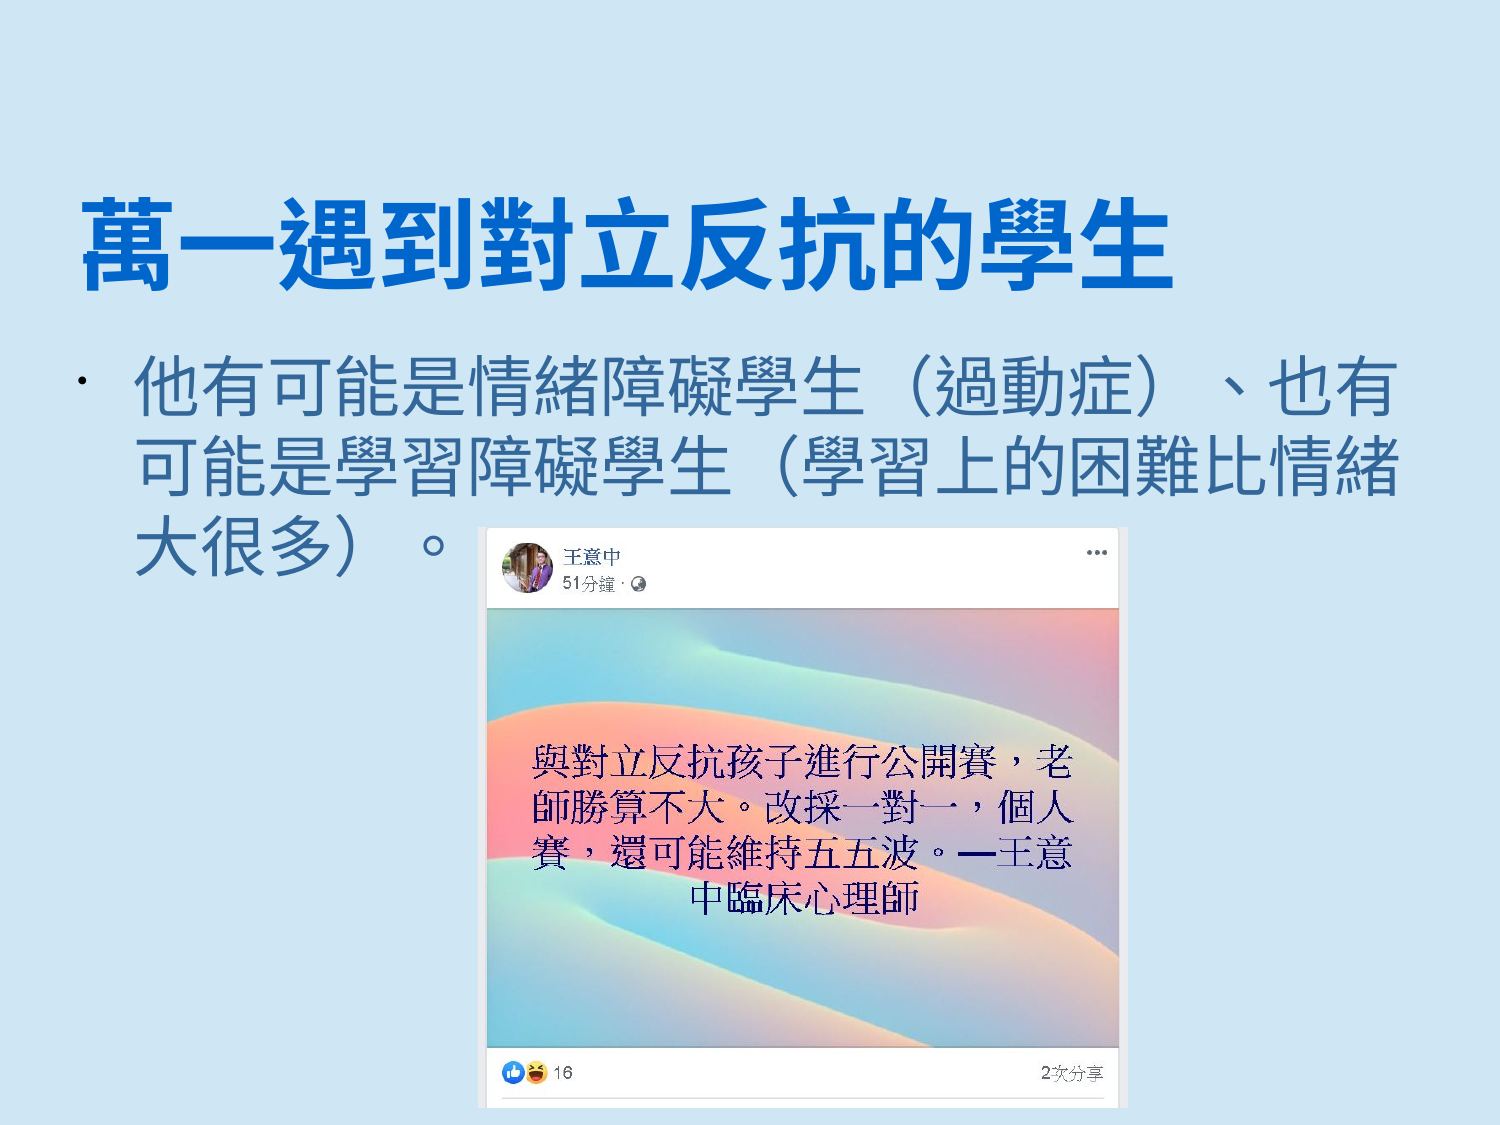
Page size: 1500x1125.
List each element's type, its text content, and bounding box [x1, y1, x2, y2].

picture [478, 527, 1128, 1108]
list 他有可能是情緒障礙學生（過動症）、也有可能是學習障礙學生（學習上的困難比情緒大很多）。 [62, 337, 1438, 587]
title 萬一遇到對立反抗的學生 [62, 174, 1438, 300]
